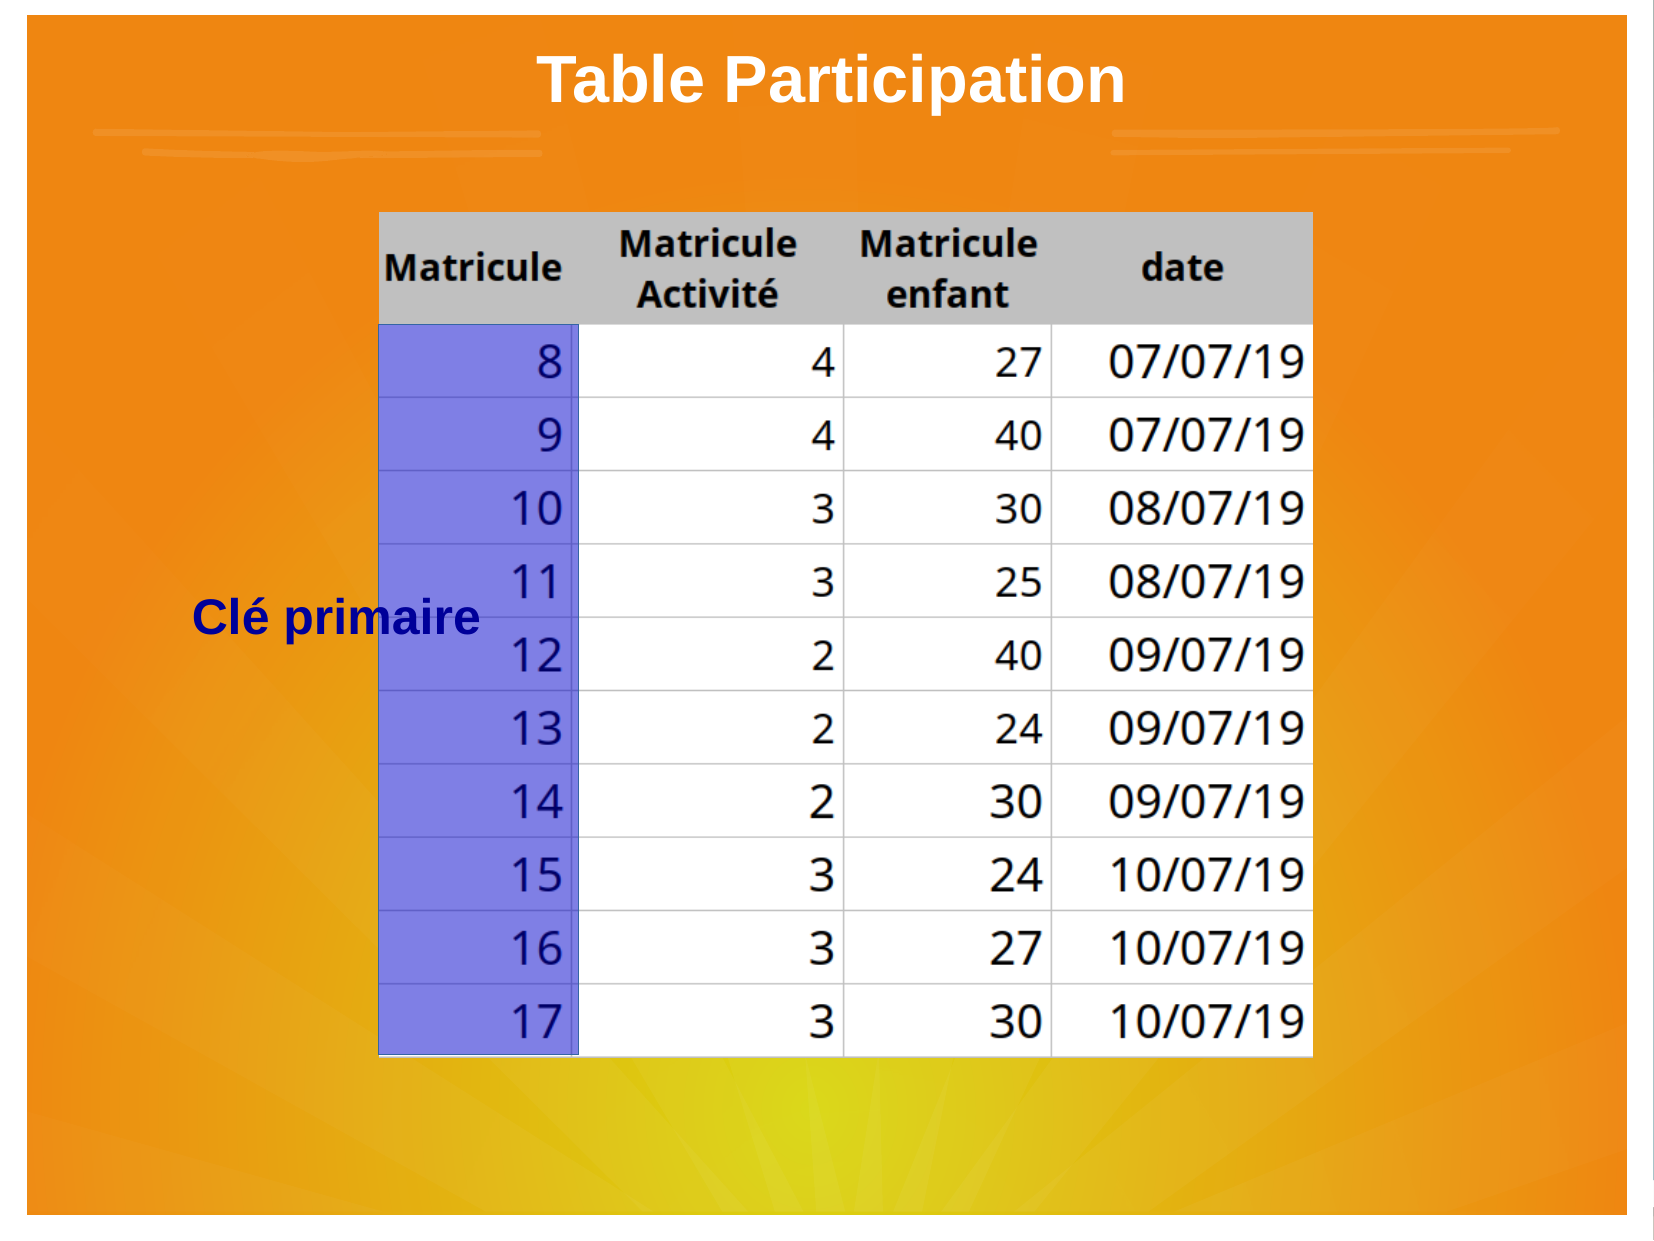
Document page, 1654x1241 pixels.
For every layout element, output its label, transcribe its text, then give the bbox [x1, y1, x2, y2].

text_box Clé primaire [177, 591, 622, 643]
text_box [378, 324, 579, 591]
text_box [378, 643, 579, 1055]
text_box Table Participation [619, 17, 1045, 148]
picture [379, 212, 1313, 1058]
